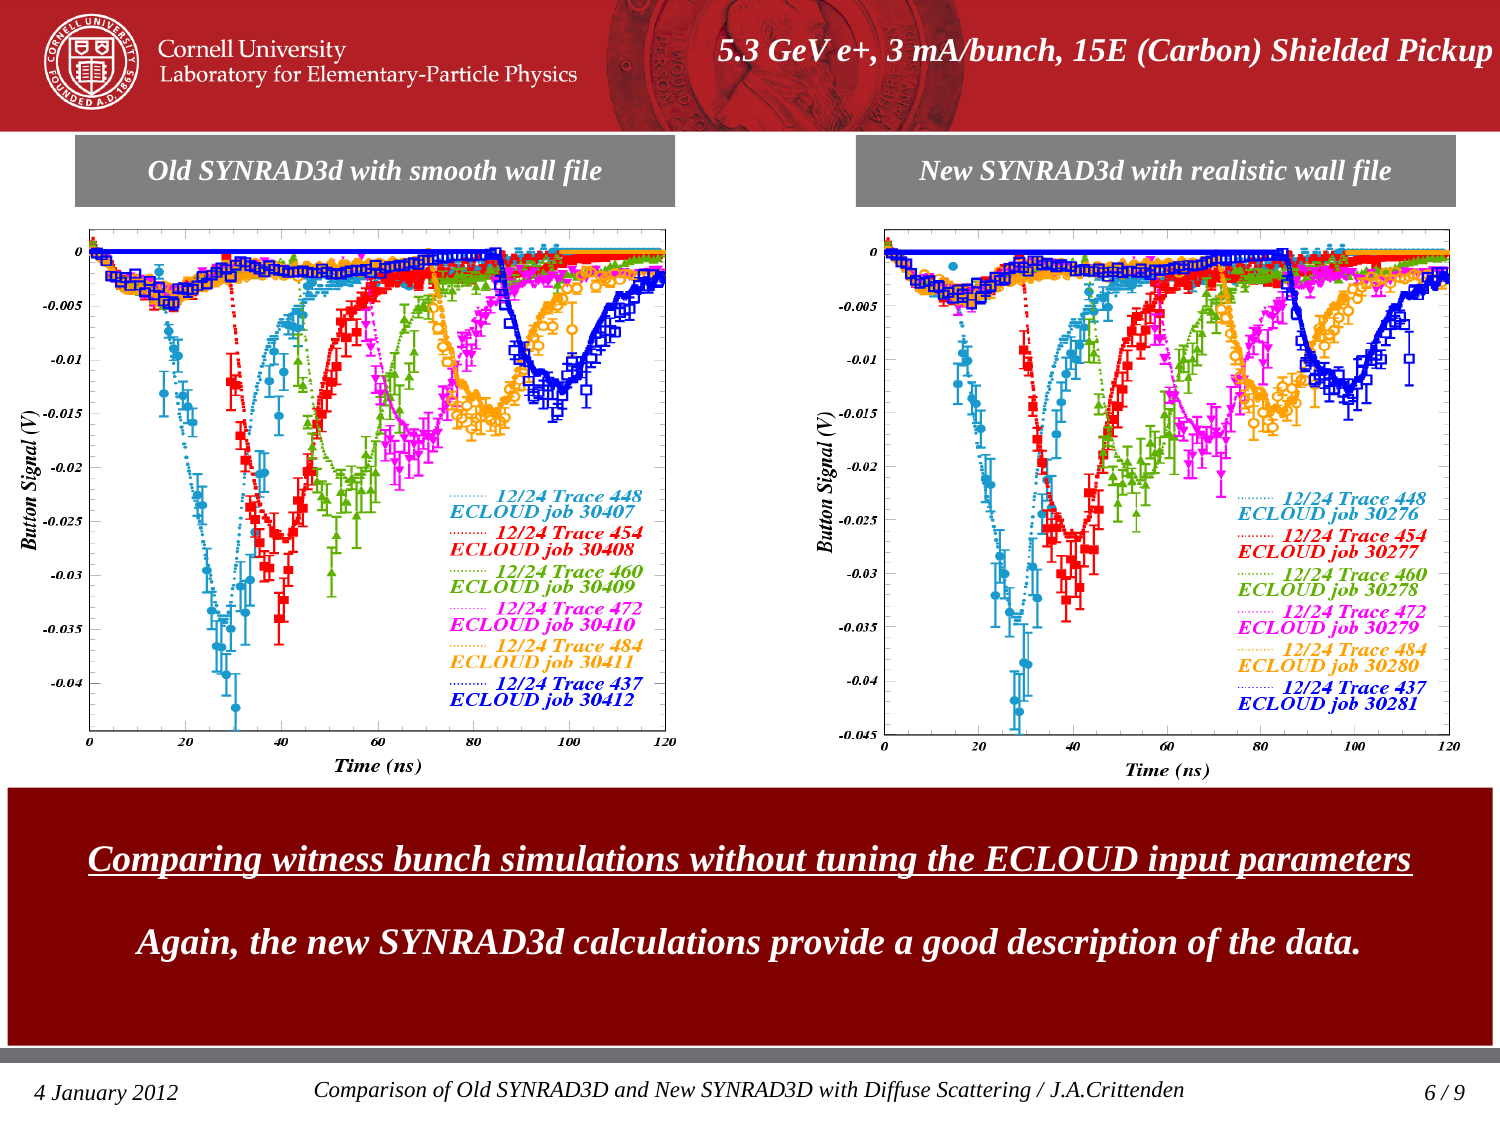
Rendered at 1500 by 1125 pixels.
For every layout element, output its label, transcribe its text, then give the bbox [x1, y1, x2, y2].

picture [15, 224, 682, 781]
text_box New SYNRAD3d with realistic wall file [855, 134, 1456, 207]
text_box Comparing witness bunch simulations without tuning the ECLOUD input parameters Again, the new SYNRAD3d calculations provide a good description of the data. [7, 787, 1493, 1046]
picture [811, 224, 1463, 782]
picture [0, 0, 1500, 132]
text_box Old SYNRAD3d with smooth wall file [75, 134, 676, 207]
text_box 5.3 GeV e+, 3 mA/bunch, 15E (Carbon) Shielded Pickup [712, 0, 1500, 113]
